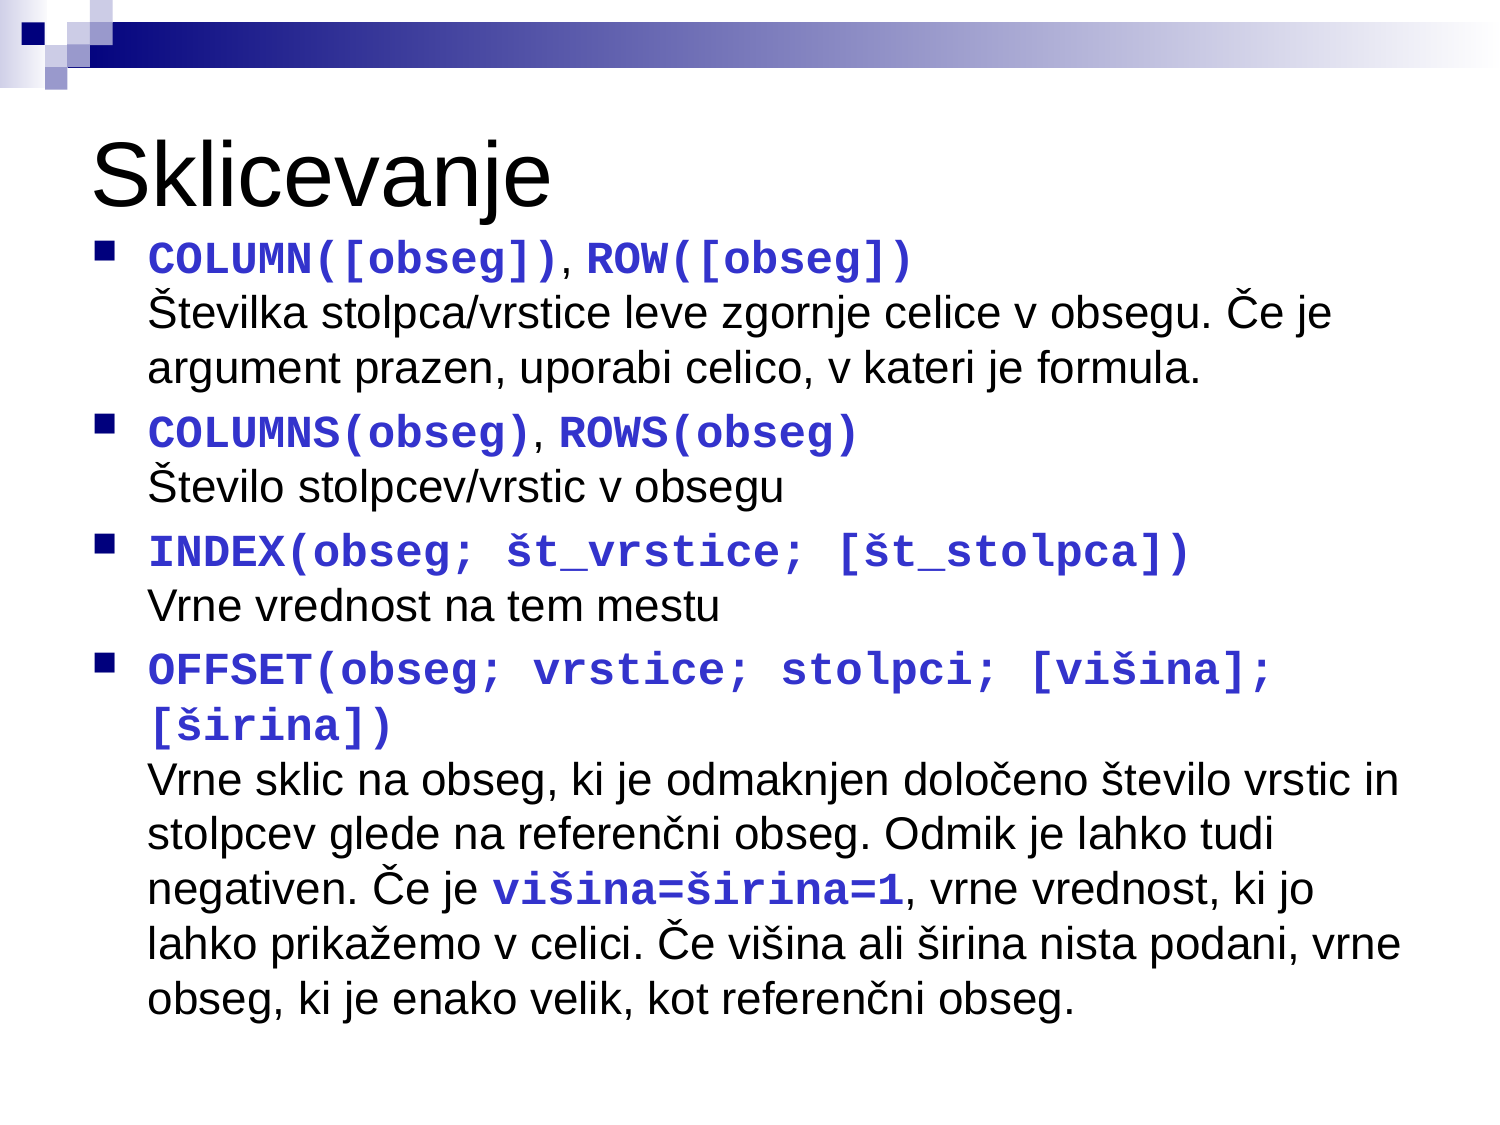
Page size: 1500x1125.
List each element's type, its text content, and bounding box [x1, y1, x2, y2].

title Sklicevanje [75, 105, 1425, 235]
list COLUMN([obseg]), ROW([obseg]) Številka stolpca/vrstice leve zgornje celice v obsegu. Če je argument prazen, uporabi celico, v kateri je formula. COLUMNS(obseg), ROWS(obseg) Število stolpcev/vrstic v obsegu INDEX(obseg; št_vrstice; [št_stolpca]) Vrne vrednost na tem mestu OFFSET(obseg; vrstice; stolpci; [višina]; [širina]) Vrne sklic na obseg, ki je odmaknjen določeno število vrstic in stolpcev glede na referenčni obseg. Odmik je lahko tudi negativen. Če je višina=širina=1, vrne vrednost, ki jo lahko prikažemo v celici. Če višina ali širina nista podani, vrne obseg, ki je enako velik, kot referenčni obseg. [76, 219, 1427, 1059]
